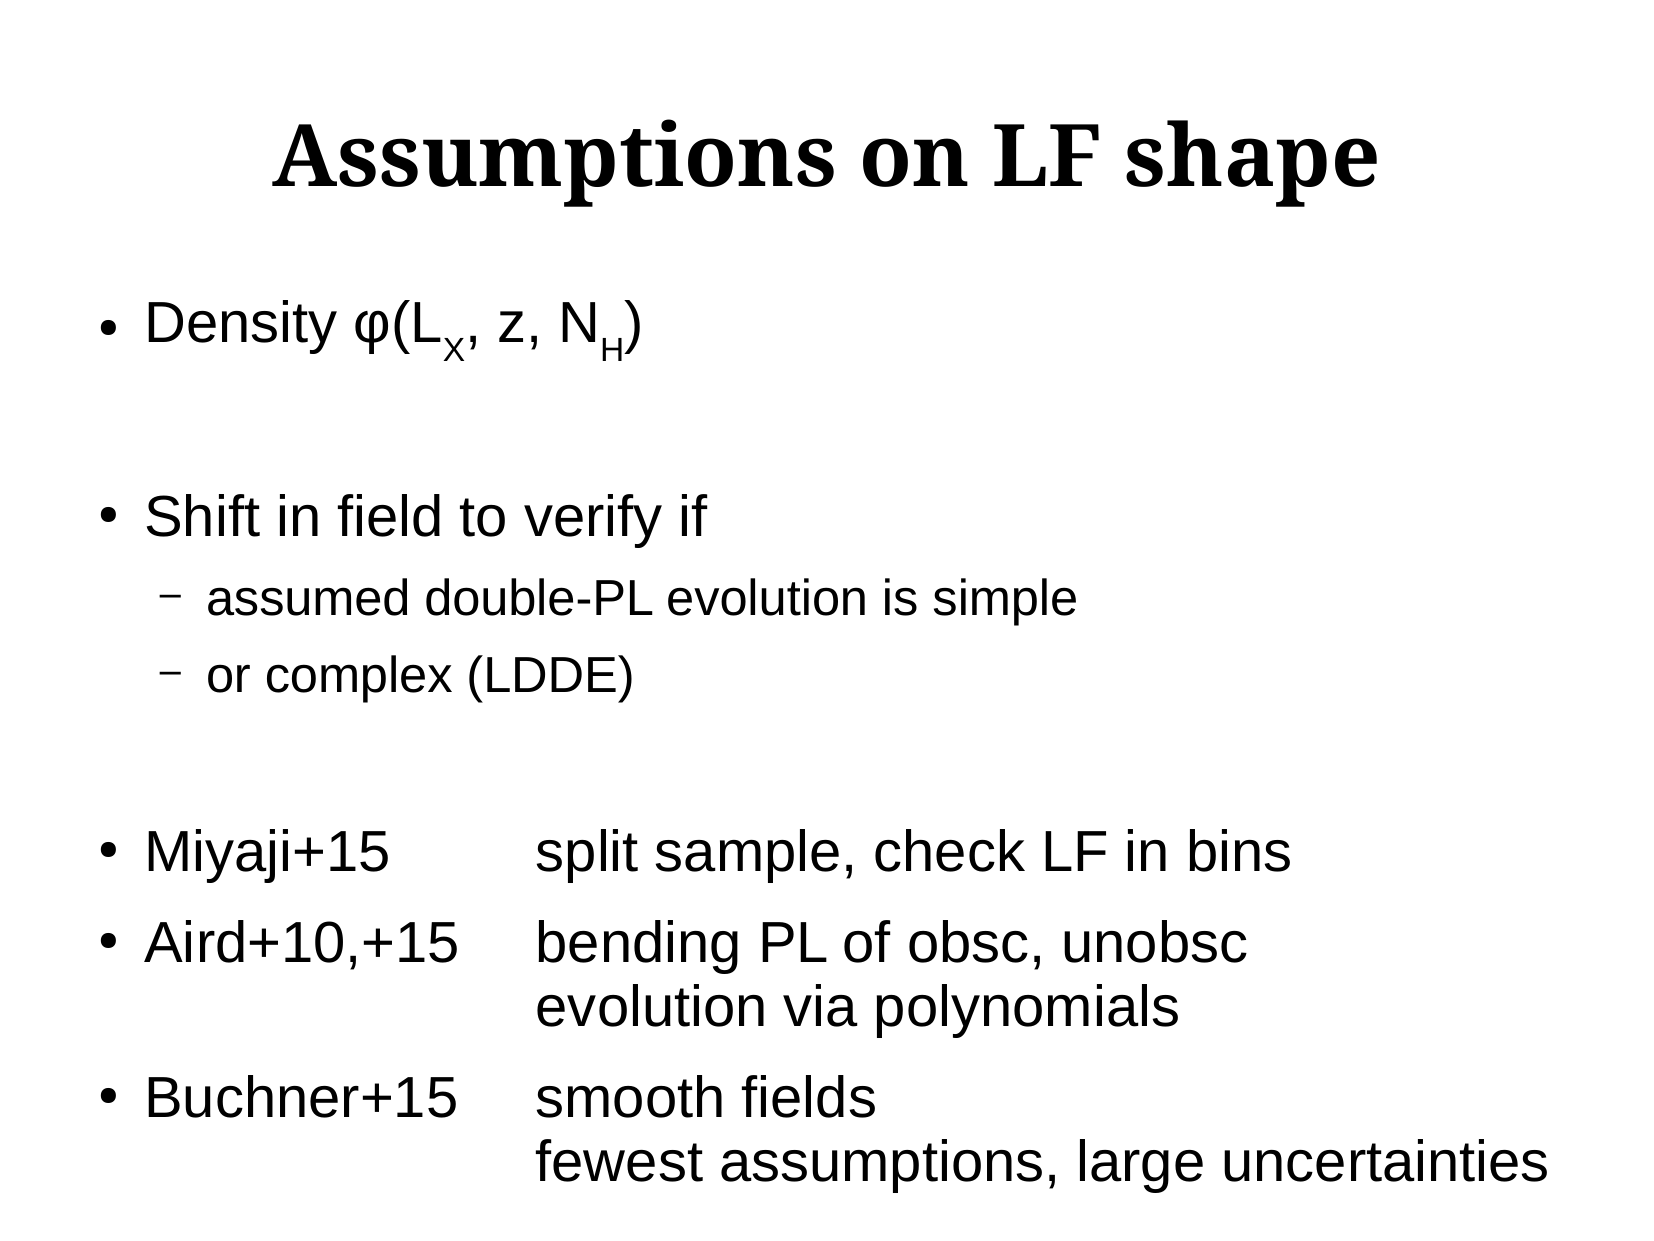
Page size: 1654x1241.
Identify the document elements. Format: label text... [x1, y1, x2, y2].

title Assumptions on LF shape [82, 49, 1571, 257]
list Density φ(LX, z, NH) Shift in field to verify if assumed double-PL evolution is simple or complex (LDDE) Miyaji+15 split sample, check LF in bins Aird+10,+15 bending PL of obsc, unobsc evolution via polynomials Buchner+15 smooth fields fewest assumptions, large uncertainties [82, 290, 1571, 1201]
